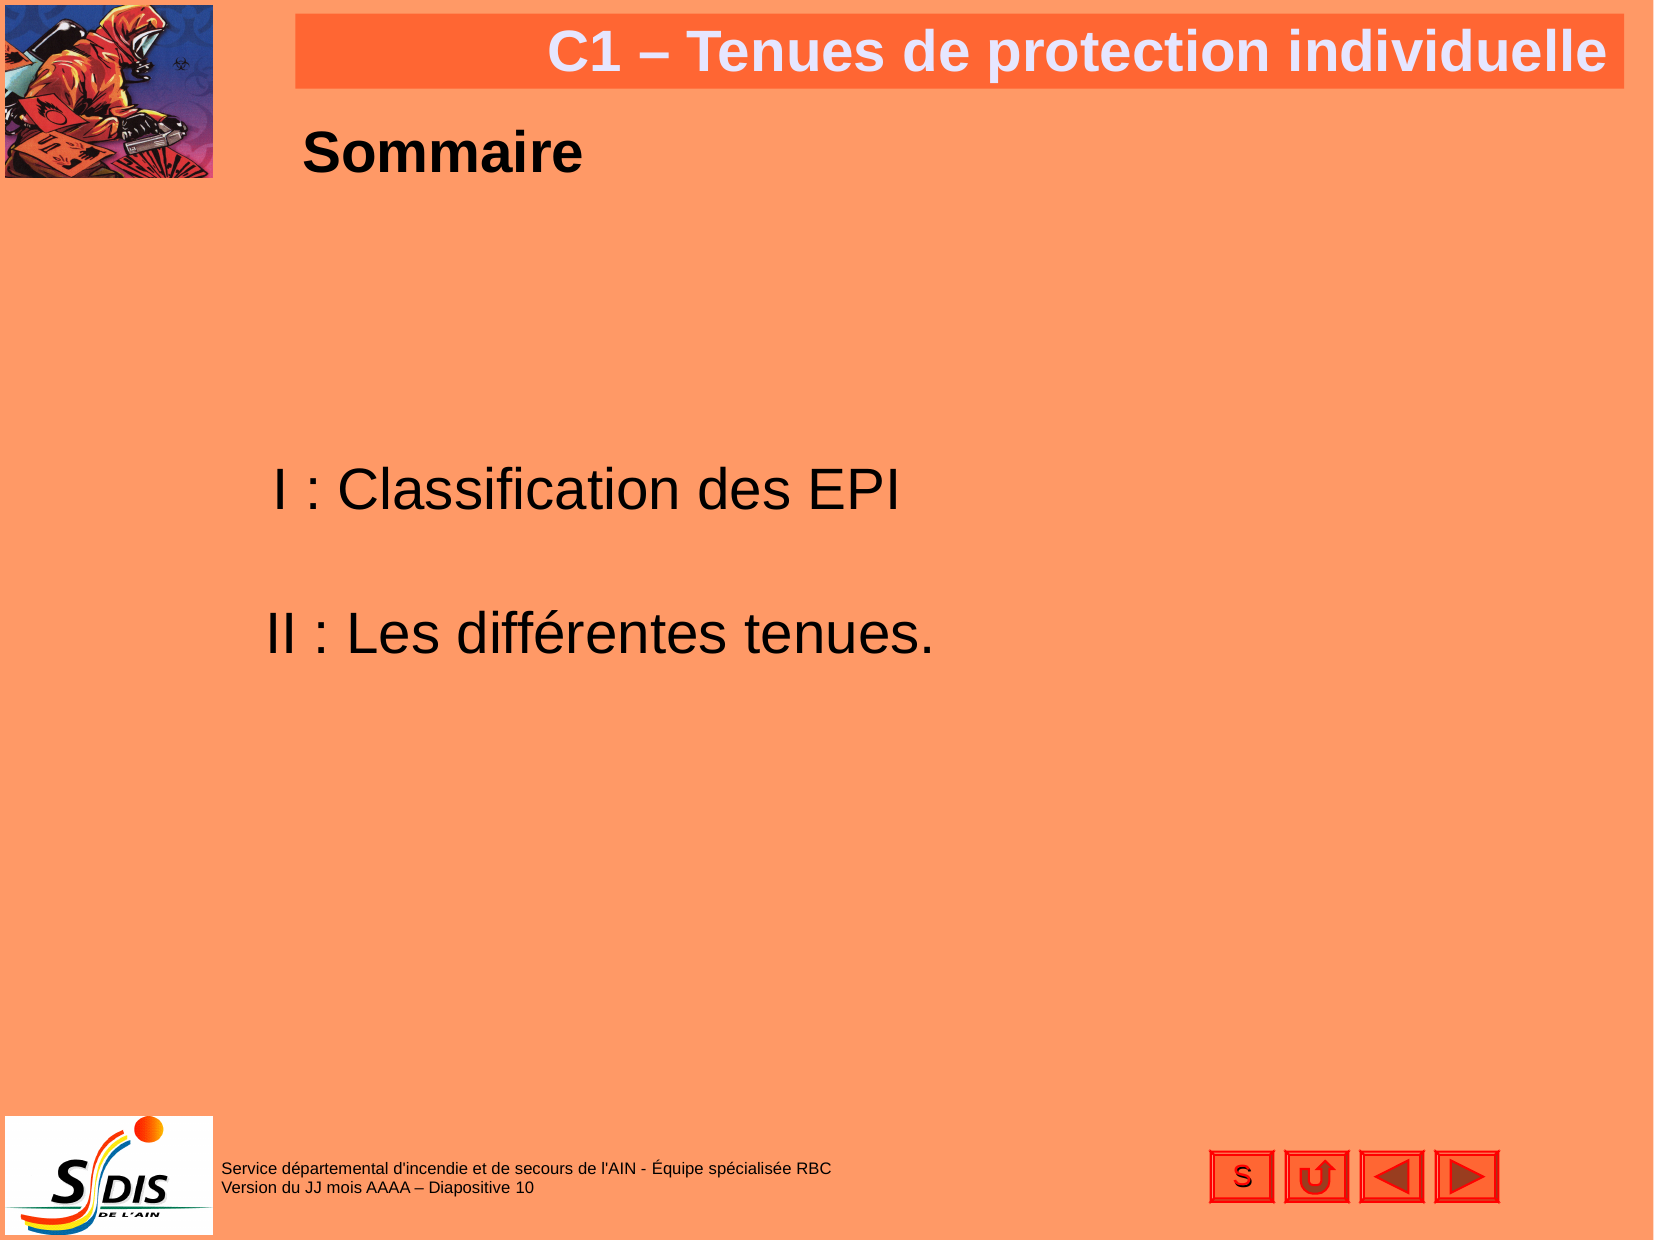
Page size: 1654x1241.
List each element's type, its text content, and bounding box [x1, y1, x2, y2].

picture [5, 5, 213, 178]
list I : Classification des EPI II : Les différentes tenues. [201, 449, 1477, 768]
picture [5, 1116, 213, 1235]
text_box C1 – Tenues de protection individuelle [295, 13, 1625, 89]
text_box Sommaire [287, 112, 600, 193]
